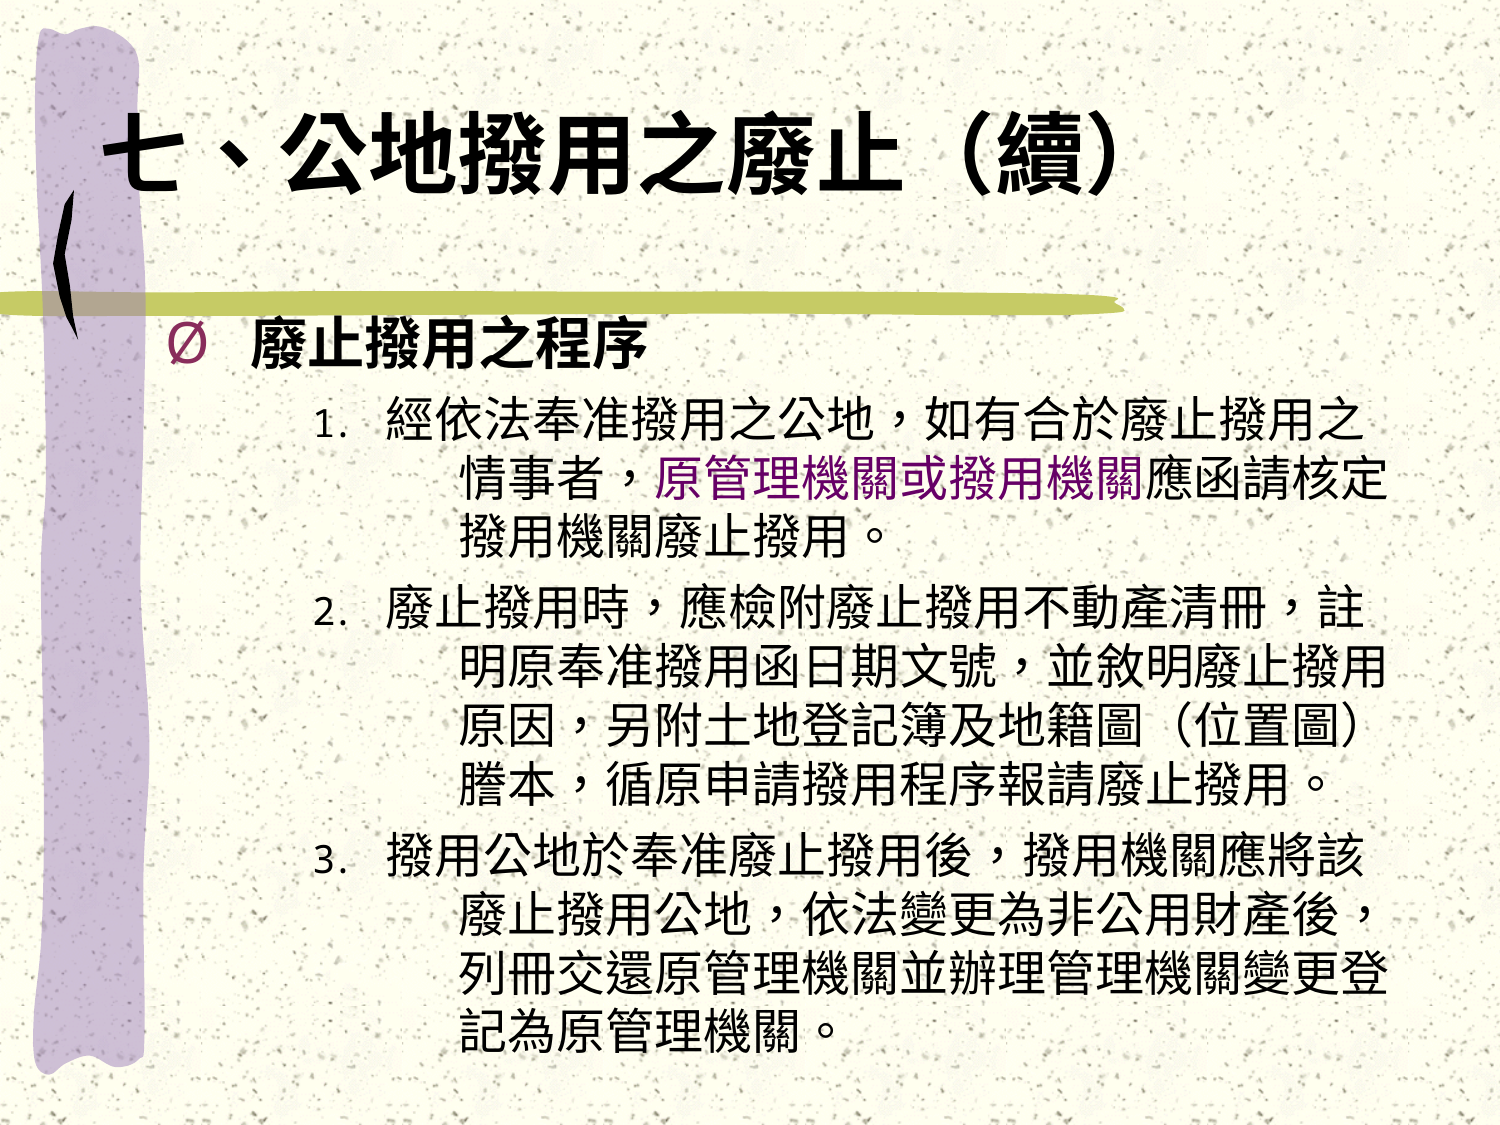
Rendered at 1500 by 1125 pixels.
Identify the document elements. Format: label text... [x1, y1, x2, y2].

title 七、公地撥用之廢止（續） [84, 89, 1496, 213]
list 廢止撥用之程序 經依法奉准撥用之公地，如有合於廢止撥用之情事者，原管理機關或撥用機關應函請核定撥用機關廢止撥用。 廢止撥用時，應檢附廢止撥用不動產清冊，註明原奉准撥用函日期文號，並敘明廢止撥用原因，另附土地登記簿及地籍圖（位置圖）謄本，循原申請撥用程序報請廢止撥用。 撥用公地於奉准廢止撥用後，撥用機關應將該廢止撥用公地，依法變更為非公用財產後，列冊交還原管理機關並辦理管理機關變更登記為原管理機關。 [150, 299, 1426, 1083]
